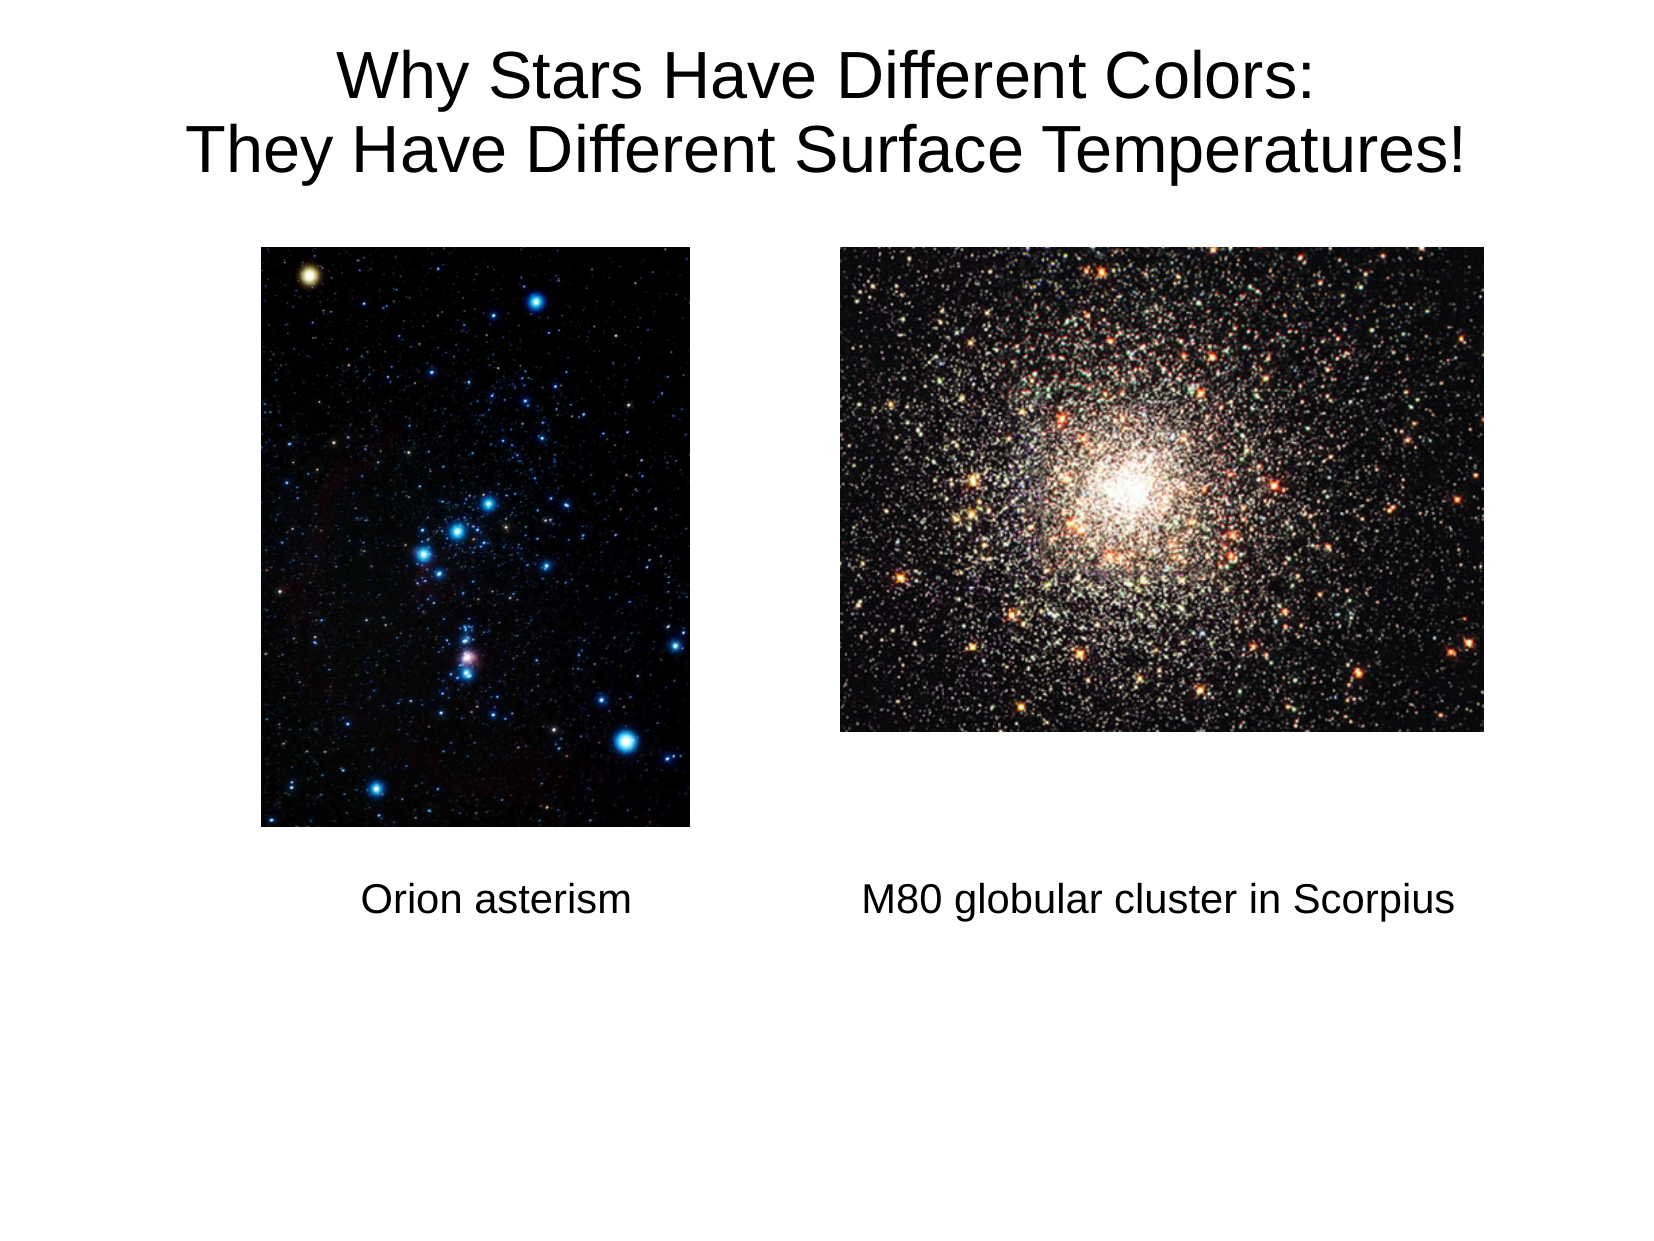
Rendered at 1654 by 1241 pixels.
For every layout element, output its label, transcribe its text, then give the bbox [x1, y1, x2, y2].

title Why Stars Have Different Colors: They Have Different Surface Temperatures! [124, 0, 1530, 226]
picture [261, 247, 690, 827]
text_box M80 globular cluster in Scorpius [846, 868, 1472, 931]
chart [840, 248, 1484, 732]
text_box Orion asterism [345, 868, 648, 931]
